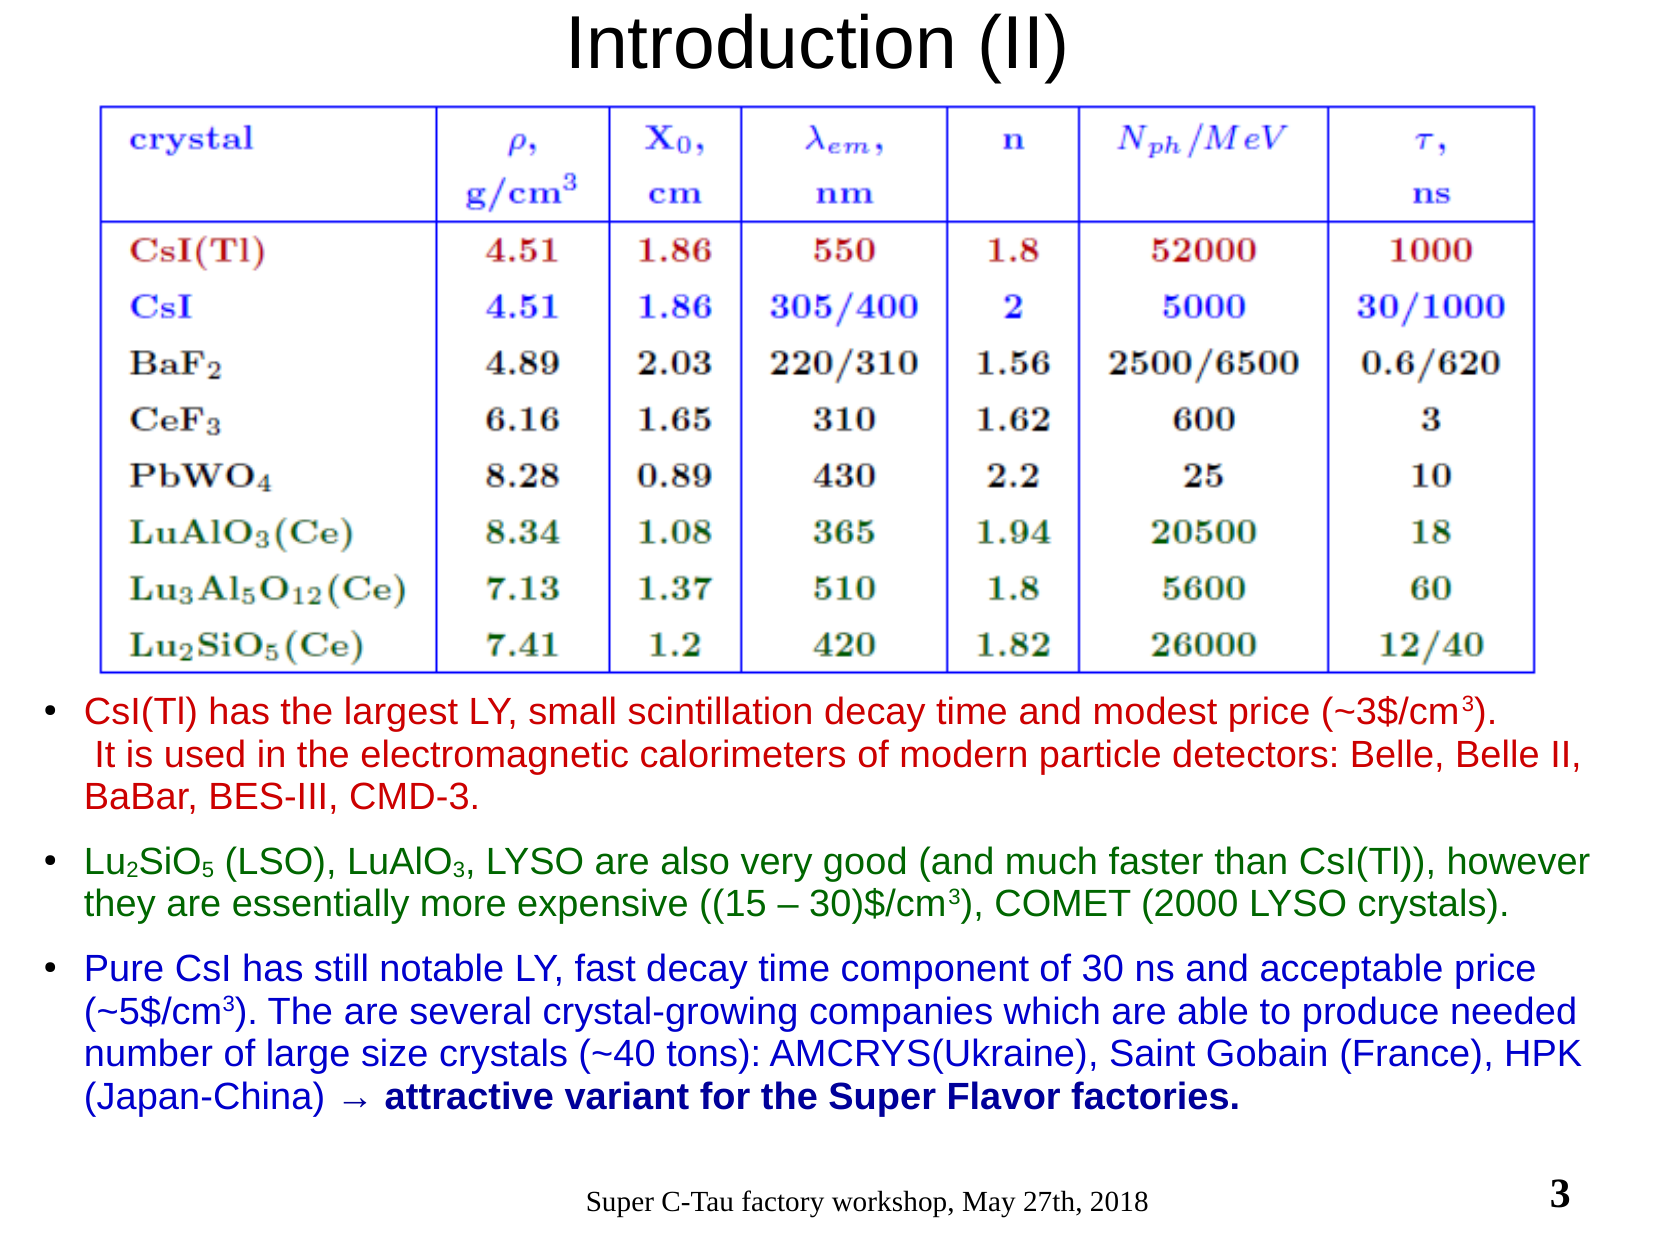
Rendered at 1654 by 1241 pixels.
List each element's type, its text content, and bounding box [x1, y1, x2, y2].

list CsI(Tl) has the largest LY, small scintillation decay time and modest price (~3$/cm3). It is used in the electromagnetic calorimeters of modern particle detectors: Belle, Belle II, BaBar, BES-III, CMD-3. Lu2SiO5 (LSO), LuAlO3, LYSO are also very good (and much faster than CsI(Tl)), however they are essentially more expensive ((15 – 30)$/cm3), COMET (2000 LYSO crystals). Pure CsI has still notable LY, fast decay time component of 30 ns and acceptable price (~5$/cm3). The are several crystal-growing companies which are able to produce needed number of large size crystals (~40 tons): AMCRYS(Ukraine), Saint Gobain (France), HPK (Japan-China) → attractive variant for the Super Flavor factories. [30, 690, 1606, 1126]
title Introduction (II) [420, 0, 1216, 85]
picture [90, 89, 1546, 685]
